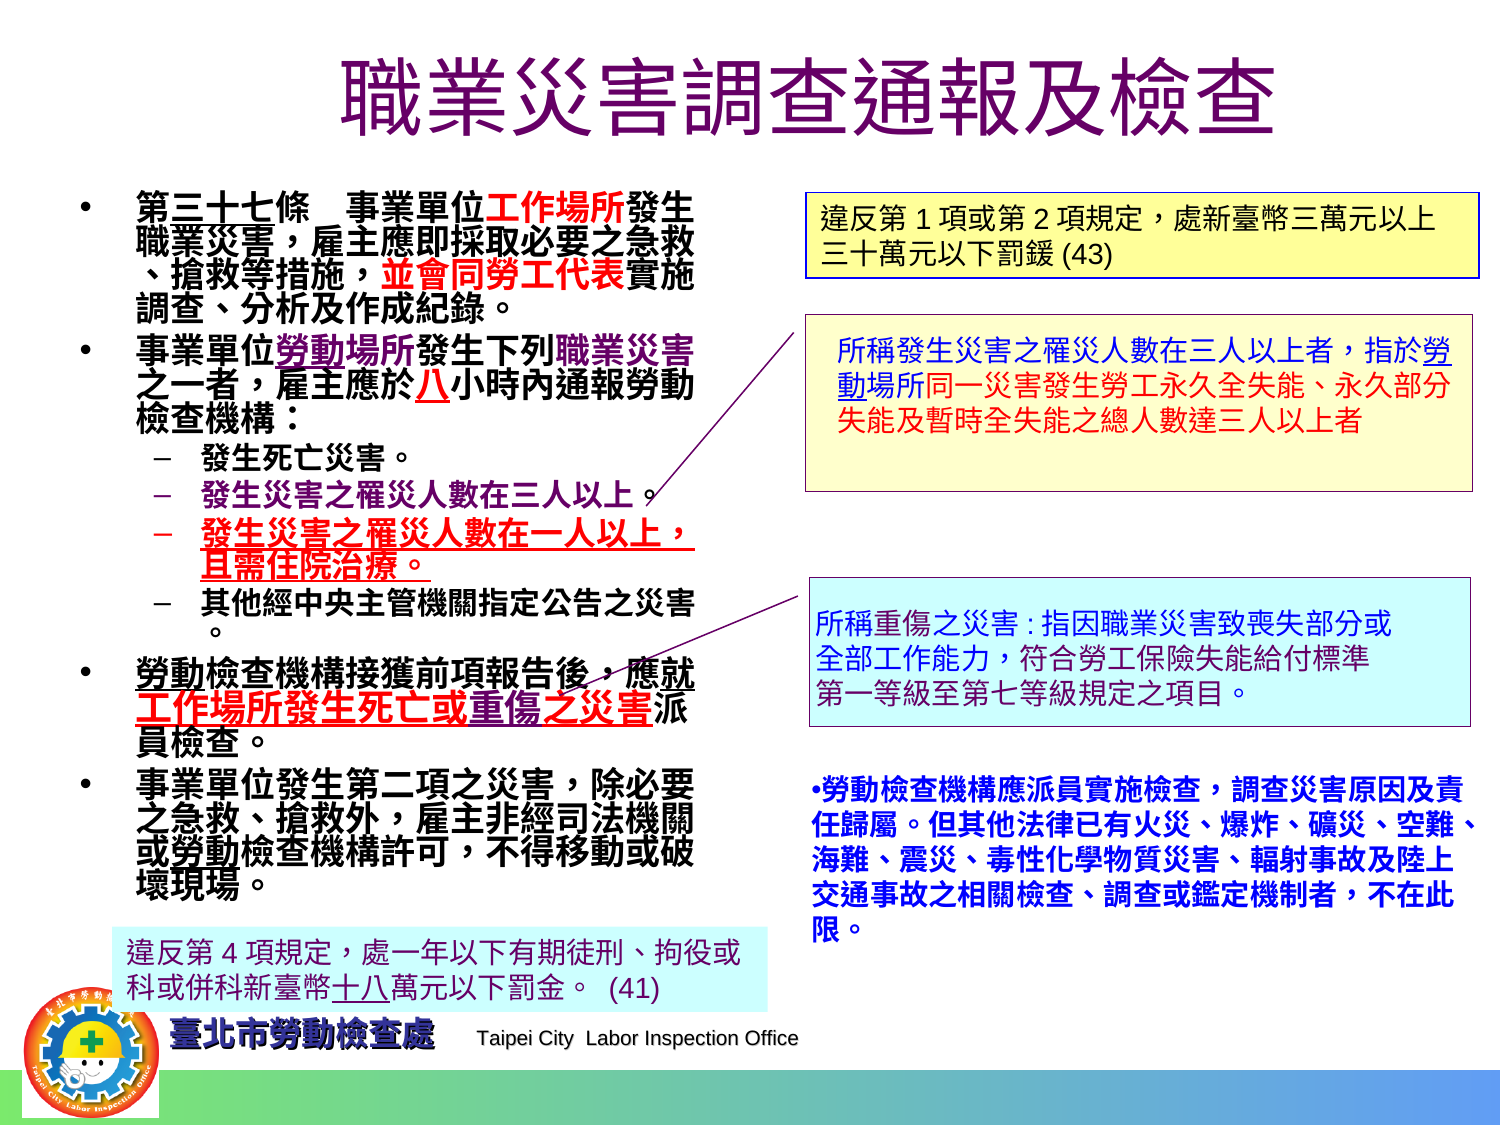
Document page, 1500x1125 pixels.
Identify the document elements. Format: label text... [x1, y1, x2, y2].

text_box 勞動檢查機構應派員實施檢查，調查災害原因及責任歸屬。但其他法律已有火災、爆炸、礦災、空難、海難、震災、毒性化學物質災害、輻射事故及陸上交通事故之相關檢查、調查或鑑定機制者，不在此限。 [796, 763, 1482, 1061]
text_box 違反第4項規定，處一年以下有期徒刑、拘役或科或併科新臺幣十八萬元以下罰金。 (41) [112, 926, 768, 1012]
text_box 所稱重傷之災害:指因職業災害致喪失部分或全部工作能力，符合勞工保險失能給付標準第一等級至第七等級規定之項目。 [800, 597, 1415, 719]
text_box [806, 314, 1472, 491]
text_box [646, 333, 794, 506]
text_box 職業災害調查通報及檢查 [174, 36, 1445, 155]
text_box 違反第1項或第2項規定，處新臺幣三萬元以上三十萬元以下罰鍰(43) [805, 192, 1479, 278]
text_box [559, 596, 798, 696]
text_box 所稱發生災害之罹災人數在三人以上者，指於勞動場所同一災害發生勞工永久全失能、永久部分失能及暫時全失能之總人數達三人以上者 [822, 324, 1473, 446]
picture [22, 987, 159, 1118]
text_box [810, 578, 1471, 726]
list 第三十七條 事業單位工作場所發生職業災害，雇主應即採取必要之急救、搶救等措施，並會同勞工代表實施調查、分析及作成紀錄。 事業單位勞動場所發生下列職業災害之一者，雇主應於八小時內通報勞動檢查機構： 發生死亡災害。 發生災害之罹災人數在三人以上。 發生災害之罹災人數在一人以上，且需住院治療。 其他經中央主管機關指定公告之災害。 勞動檢查機構接獲前項報告後，應就工作場所發生死亡或重傷之災害派員檢查。 事業單位發生第二項之災害，除必要之急救、搶救外，雇主非經司法機關或勞動檢查機構許可，不得移動或破壞現場。 [64, 186, 727, 919]
